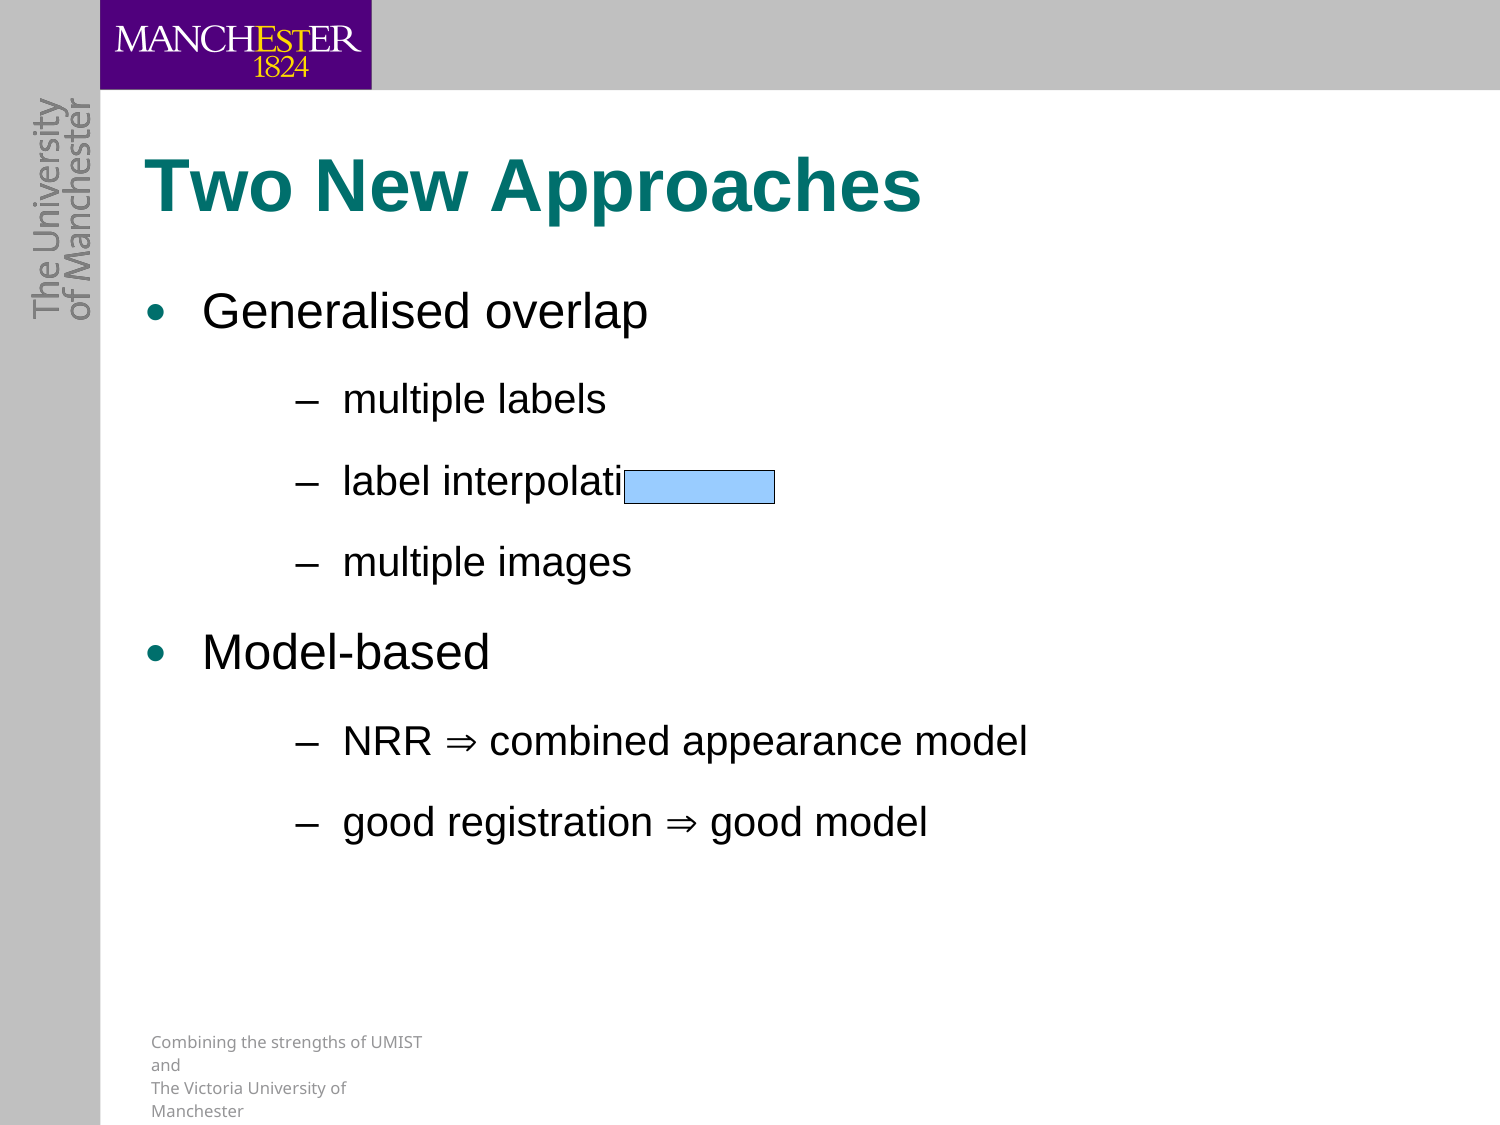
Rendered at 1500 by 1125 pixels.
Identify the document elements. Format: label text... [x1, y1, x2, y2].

chart [624, 470, 775, 504]
title Two New Approaches [129, 120, 1406, 251]
list Generalised overlap multiple labels label interpolation multiple images Model-based NRR  combined appearance model good registration  good model [130, 259, 1407, 1012]
picture [0, 0, 372, 320]
